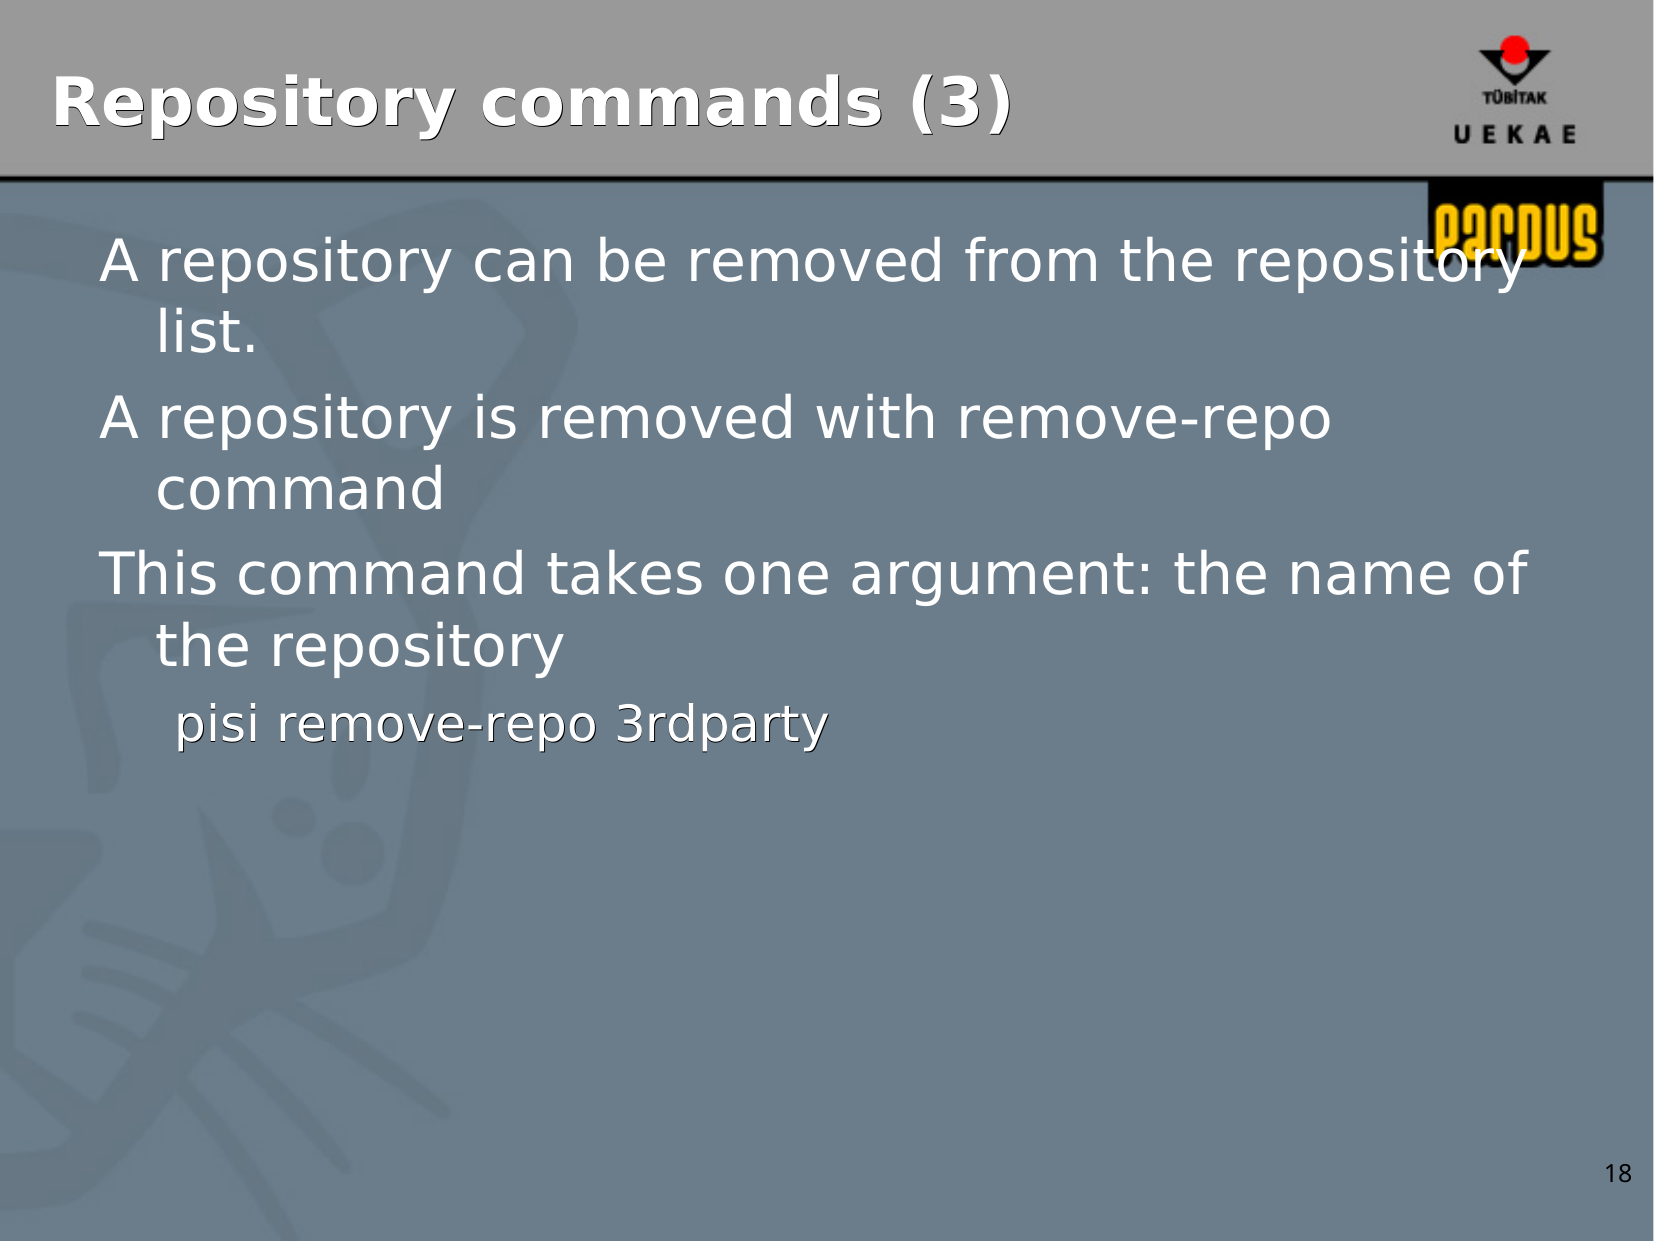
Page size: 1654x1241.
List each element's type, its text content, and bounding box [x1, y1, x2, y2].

picture [0, 0, 1654, 1241]
title Repository commands (3) [35, 43, 1449, 158]
list A repository can be removed from the repository list. A repository is removed with remove-repo command This command takes one argument: the name of the repository pisi remove-repo 3rdparty [84, 216, 1596, 758]
